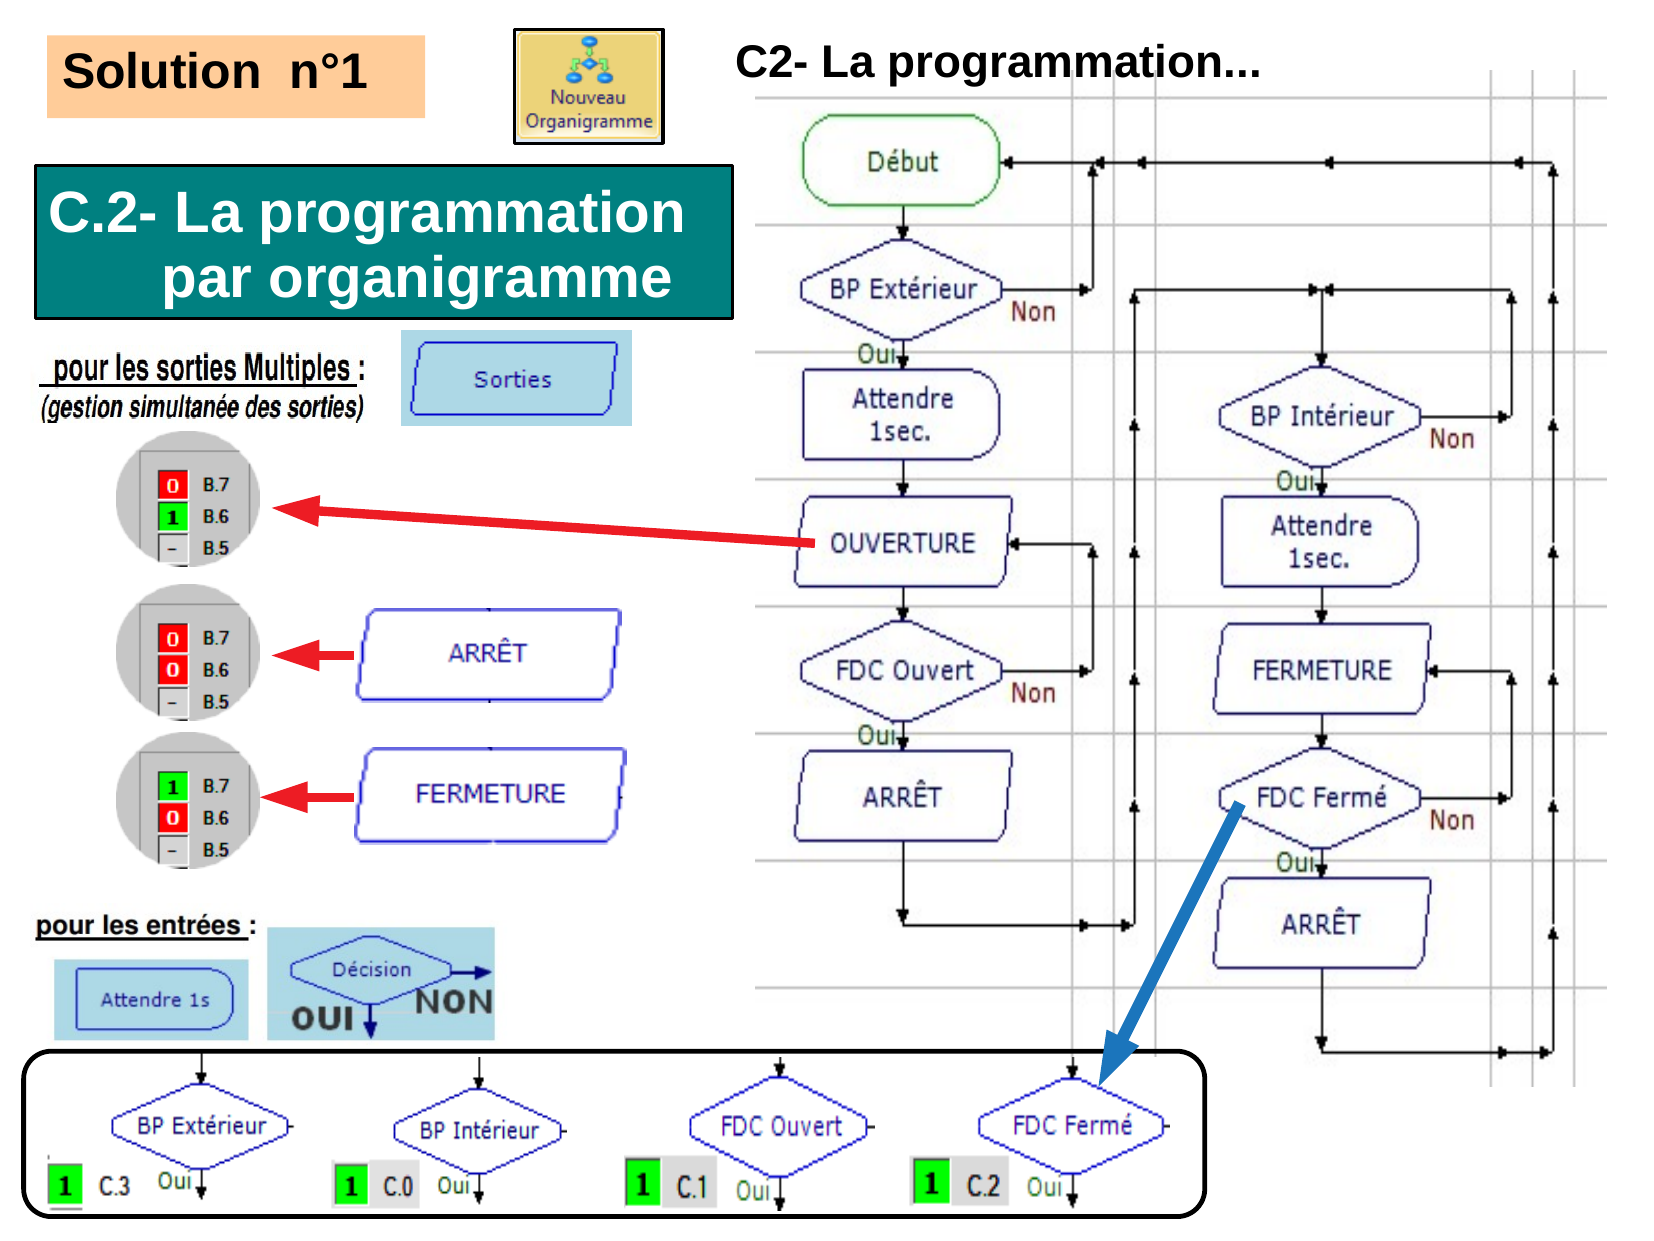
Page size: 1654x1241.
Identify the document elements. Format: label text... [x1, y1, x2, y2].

picture [516, 30, 662, 142]
text_box C2- La programmation... [720, 28, 1607, 95]
picture [354, 747, 627, 845]
picture [755, 95, 1607, 1087]
picture [30, 330, 632, 426]
text_box Solution n°1 [47, 35, 426, 119]
picture [116, 732, 260, 869]
picture [330, 1057, 567, 1211]
picture [39, 1054, 296, 1214]
text_box C.2- La programmation par organigramme [35, 165, 733, 319]
picture [624, 1054, 1202, 1211]
picture [354, 608, 622, 703]
picture [116, 584, 260, 721]
picture [30, 903, 508, 1047]
picture [116, 431, 260, 567]
